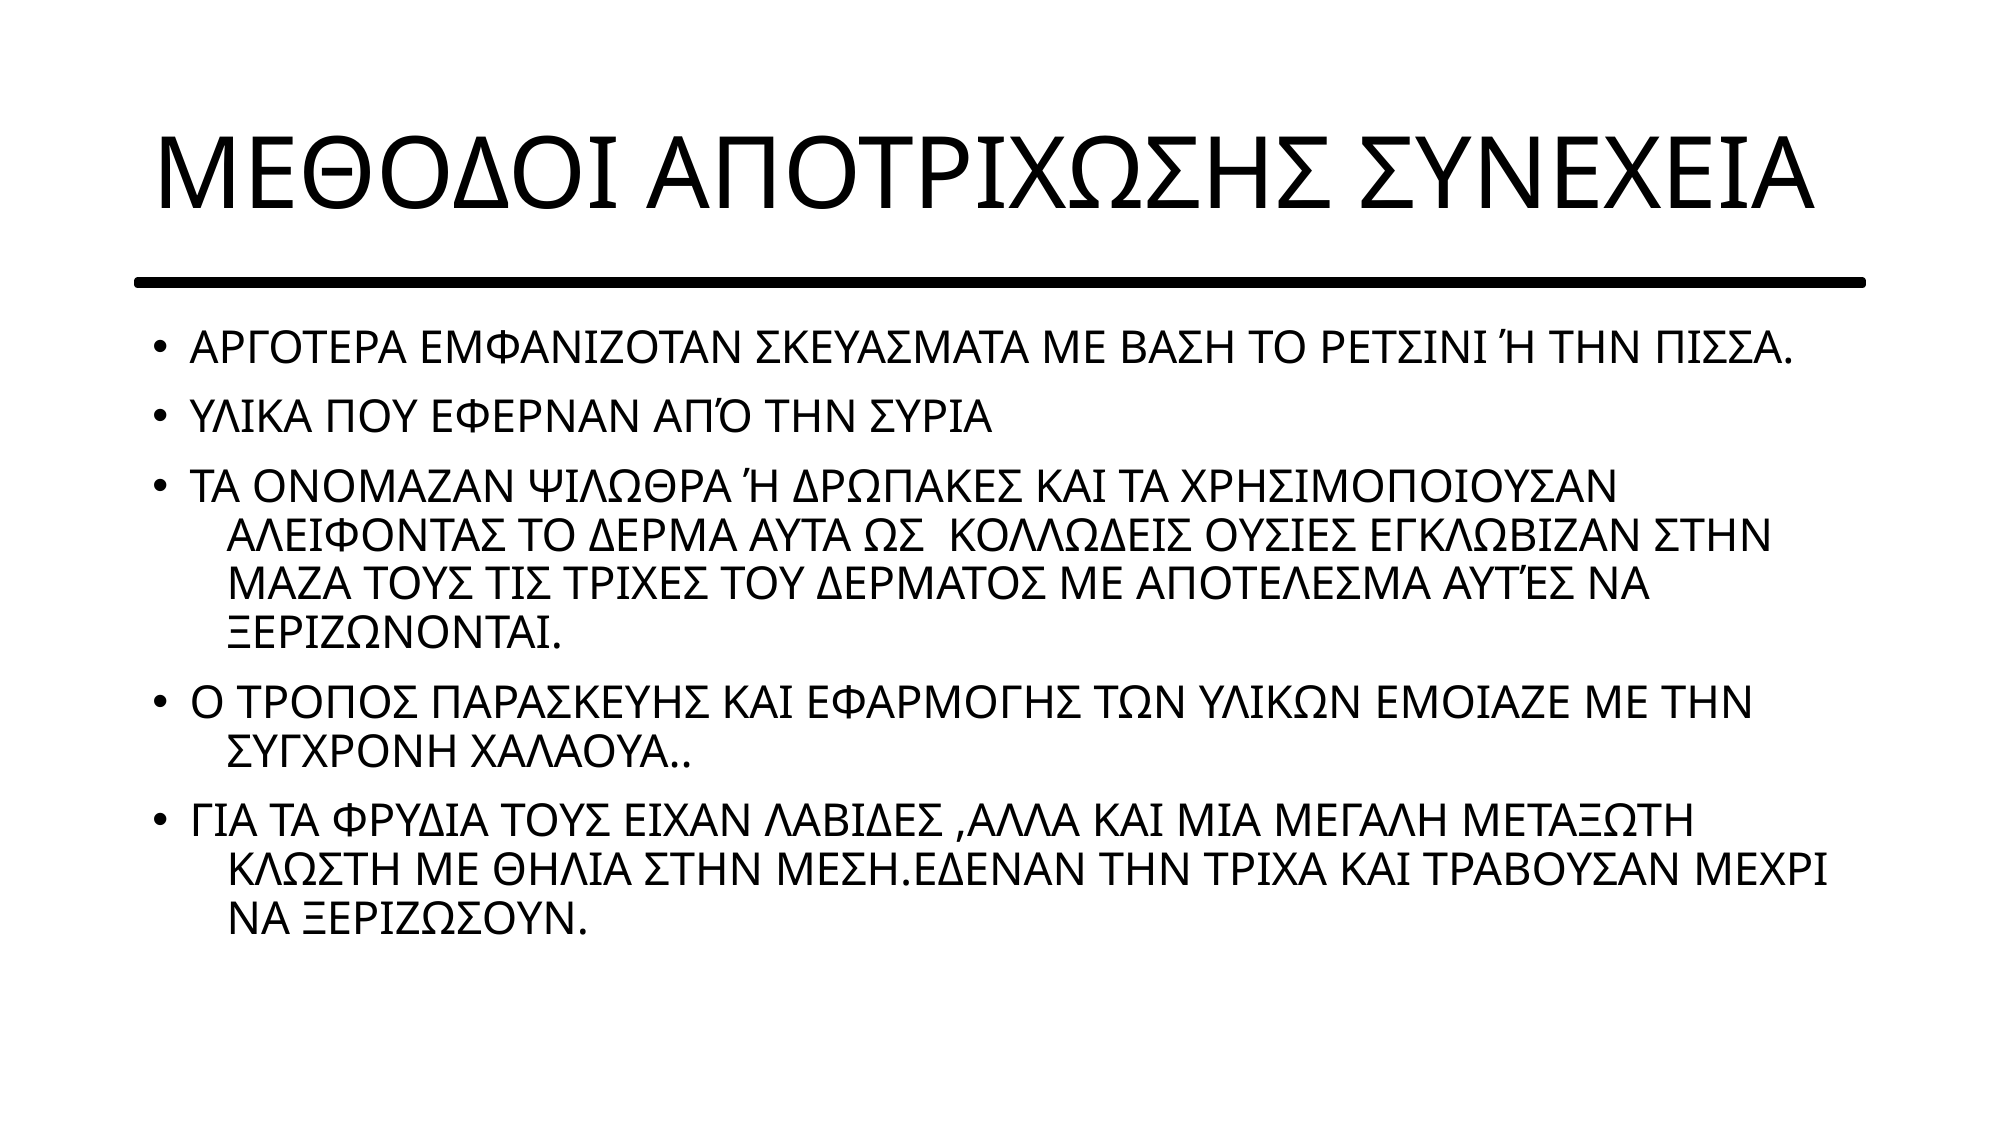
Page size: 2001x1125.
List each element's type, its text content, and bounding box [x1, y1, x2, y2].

list ΑΡΓΟΤΕΡΑ ΕΜΦΑΝΙΖΟΤΑΝ ΣΚΕΥΑΣΜΑΤΑ ΜΕ ΒΑΣΗ ΤΟ ΡΕΤΣΙΝΙ Ή ΤΗΝ ΠΙΣΣΑ. ΥΛΙΚΑ ΠΟΥ ΕΦΕΡΝΑΝ ΑΠΌ ΤΗΝ ΣΥΡΙΑ ΤΑ ΟΝΟΜΑΖΑΝ ΨΙΛΩΘΡΑ Ή ΔΡΩΠΑΚΕΣ ΚΑΙ ΤΑ ΧΡΗΣΙΜΟΠΟΙΟΥΣΑΝ ΑΛΕΙΦΟΝΤΑΣ ΤΟ ΔΕΡΜΑ ΑΥΤΑ ΩΣ ΚΟΛΛΩΔΕΙΣ ΟΥΣΙΕΣ ΕΓΚΛΩΒΙΖΑΝ ΣΤΗΝ ΜΑΖΑ ΤΟΥΣ ΤΙΣ ΤΡΙΧΕΣ ΤΟΥ ΔΕΡΜΑΤΟΣ ΜΕ ΑΠΟΤΕΛΕΣΜΑ ΑΥΤΈΣ ΝΑ ΞΕΡΙΖΩΝΟΝΤΑΙ. Ο ΤΡΟΠΟΣ ΠΑΡΑΣΚΕΥΗΣ ΚΑΙ ΕΦΑΡΜΟΓΗΣ ΤΩΝ ΥΛΙΚΩΝ ΕΜΟΙΑΖΕ ΜΕ ΤΗΝ ΣΥΓΧΡΟΝΗ ΧΑΛΑΟΥΑ.. ΓΙΑ ΤΑ ΦΡΥΔΙΑ ΤΟΥΣ ΕΙΧΑΝ ΛΑΒΙΔΕΣ ,ΑΛΛΑ ΚΑΙ ΜΙΑ ΜΕΓΑΛΗ ΜΕΤΑΞΩΤΗ ΚΛΩΣΤΗ ΜΕ ΘΗΛΙΑ ΣΤΗΝ ΜΕΣΗ.ΕΔΕΝΑΝ ΤΗΝ ΤΡΙΧΑ ΚΑΙ ΤΡΑΒΟΥΣΑΝ ΜΕΧΡΙ ΝΑ ΞΕΡΙΖΩΣΟΥΝ. [137, 316, 1863, 959]
title ΜΕΘΟΔΟΙ ΑΠΟΤΡΙΧΩΣΗΣ ΣΥΝΕΧΕΙΑ [137, 59, 1863, 278]
